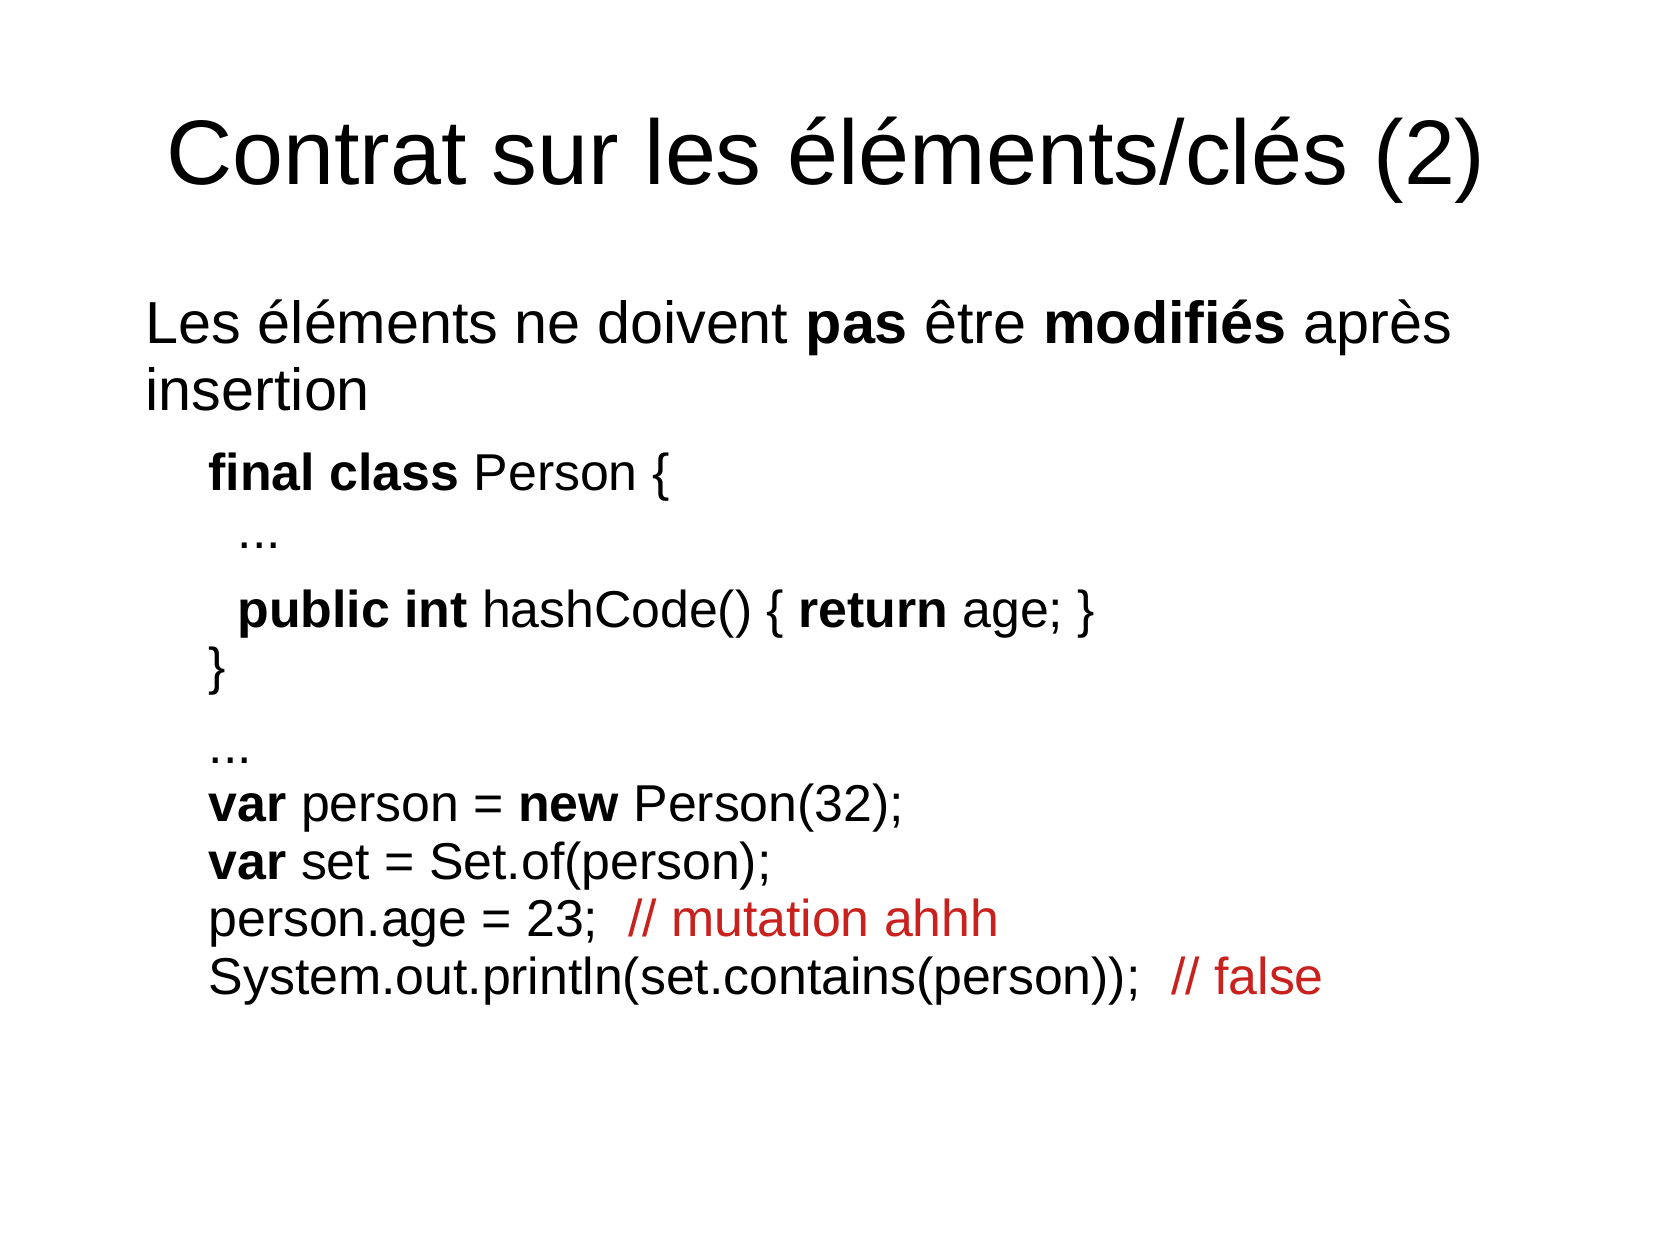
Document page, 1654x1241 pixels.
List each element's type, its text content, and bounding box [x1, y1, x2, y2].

list Les éléments ne doivent pas être modifiés après insertion final class Person { ... public int hashCode() { return age; } } ... var person = new Person(32); var set = Set.of(person); person.age = 23; // mutation ahhh System.out.println(set.contains(person)); // false [82, 290, 1571, 1010]
title Contrat sur les éléments/clés (2) [82, 49, 1571, 257]
